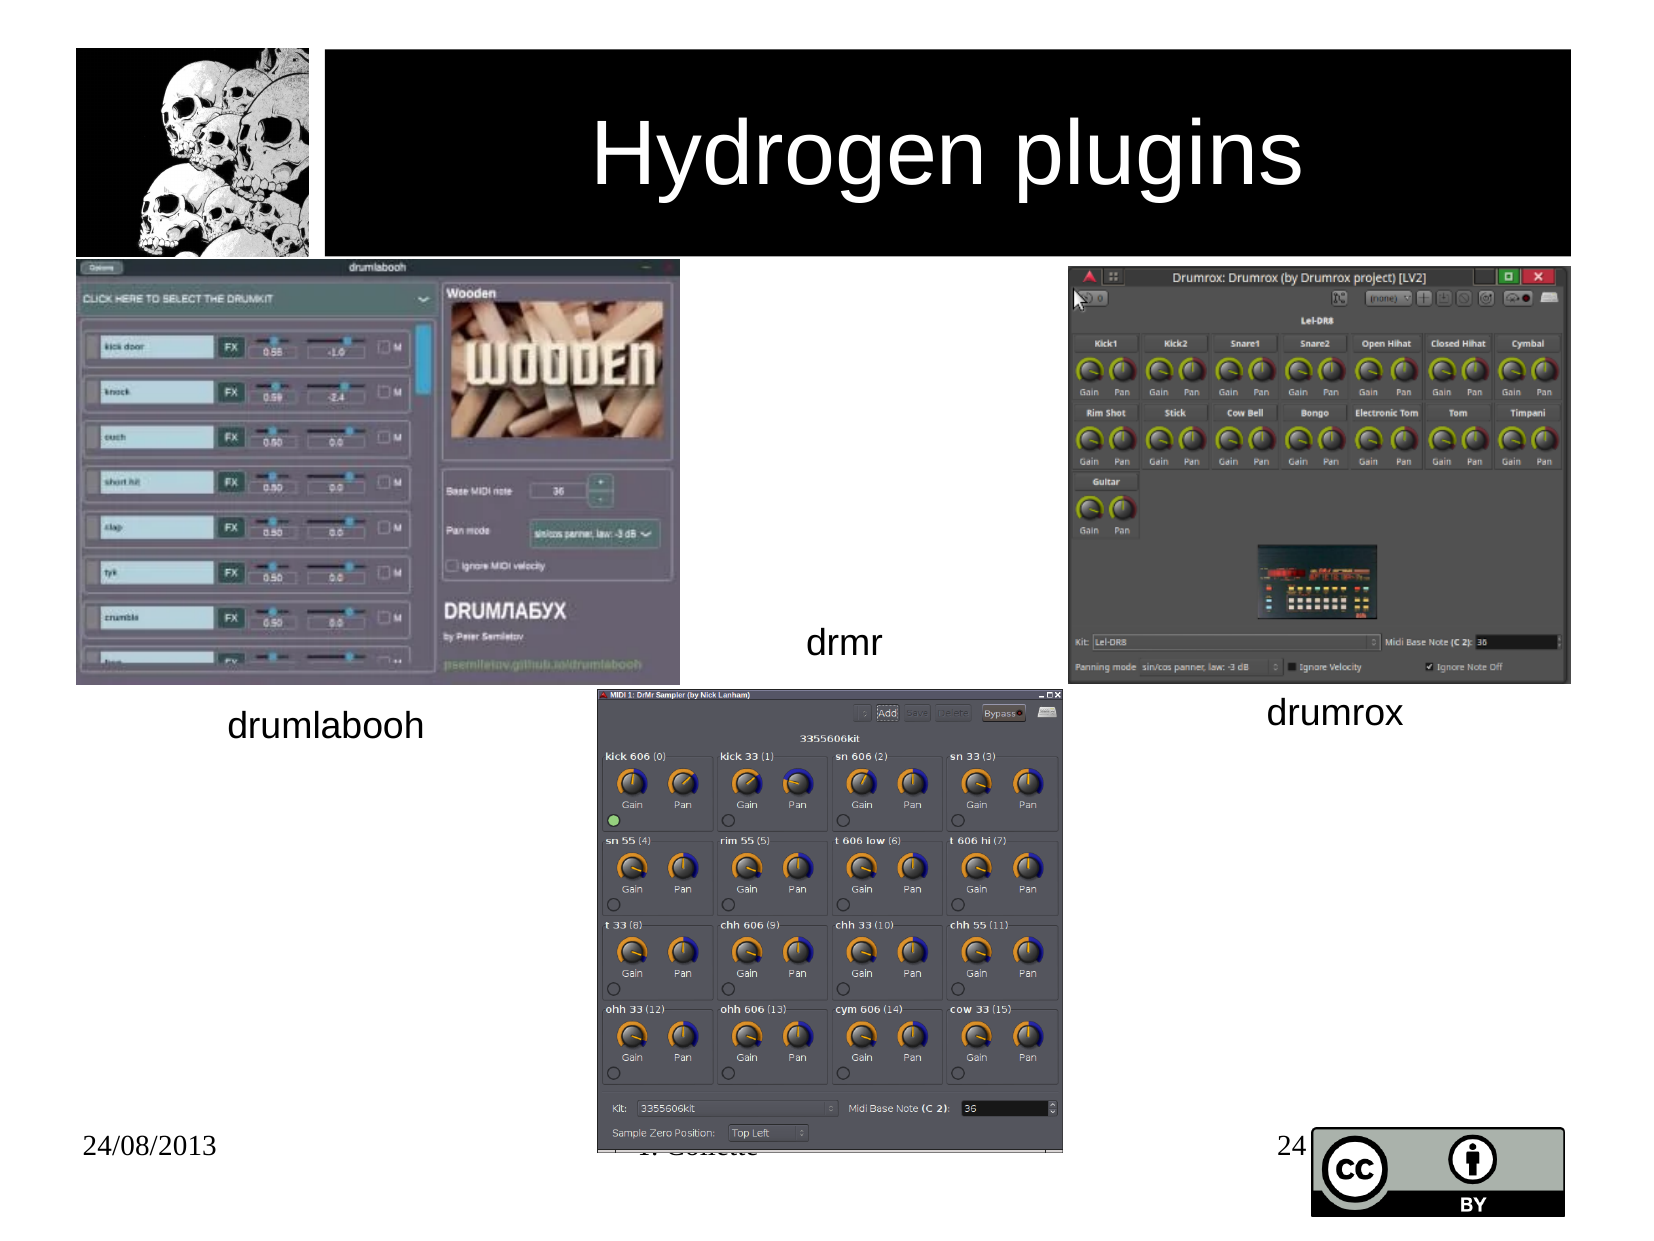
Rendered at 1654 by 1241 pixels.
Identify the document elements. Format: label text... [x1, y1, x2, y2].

title Hydrogen plugins [324, 49, 1571, 257]
picture [1311, 1127, 1565, 1217]
picture [1068, 266, 1571, 684]
text_box drumrox [1251, 683, 1430, 741]
picture [597, 689, 1063, 1153]
picture [76, 259, 680, 685]
picture [76, 48, 309, 257]
text_box drumlabooh [212, 696, 449, 754]
text_box drmr [791, 614, 910, 671]
